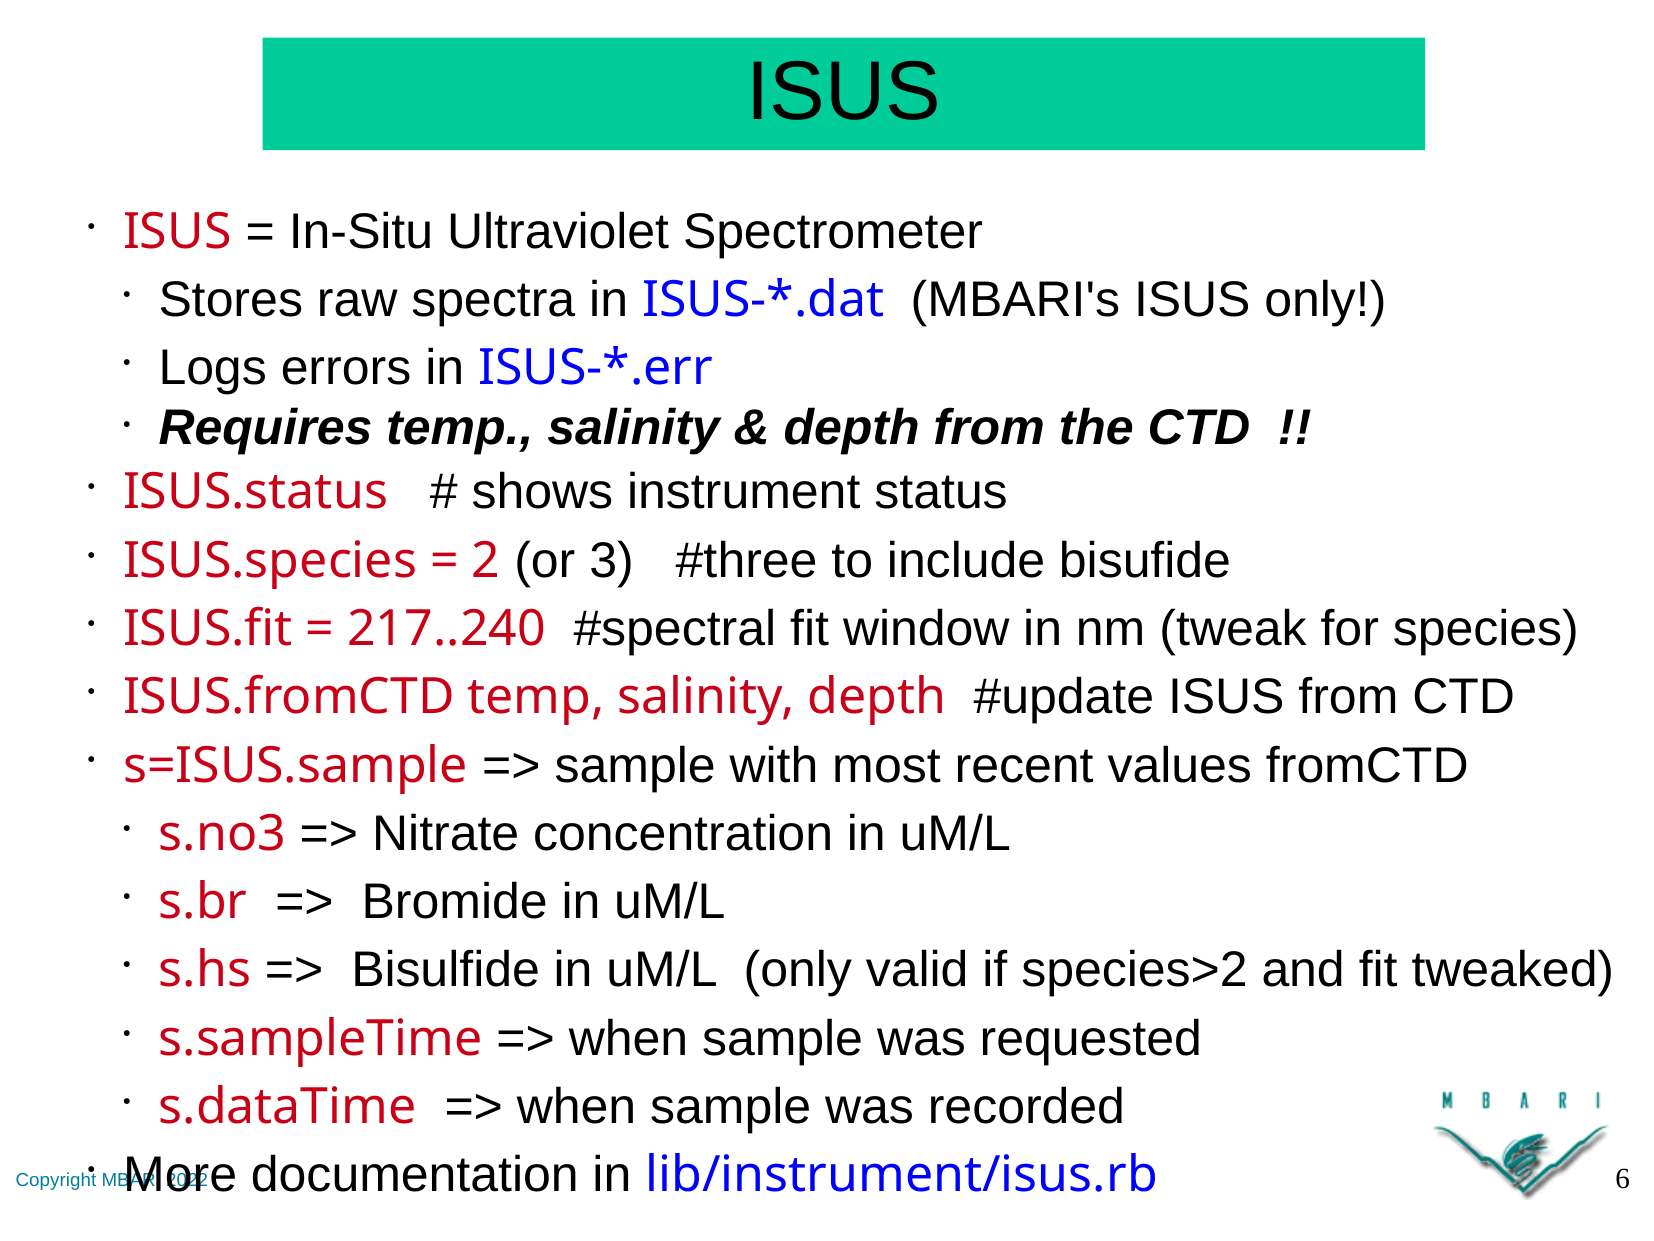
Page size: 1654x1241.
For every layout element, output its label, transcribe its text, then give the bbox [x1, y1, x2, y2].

picture [1426, 1091, 1613, 1200]
text_box ISUS [262, 37, 1426, 151]
text_box ISUS = In-Situ Ultraviolet Spectrometer Stores raw spectra in ISUS-*.dat (MBARI's ISUS only!) Logs errors in ISUS-*.err Requires temp., salinity & depth from the CTD !! ISUS.status # shows instrument status ISUS.species = 2 (or 3) #three to include bisufide ISUS.fit = 217..240 #spectral fit window in nm (tweak for species) ISUS.fromCTD temp, salinity, depth #update ISUS from CTD s=ISUS.sample => sample with most recent values fromCTD s.no3 => Nitrate concentration in uM/L s.br => Bromide in uM/L s.hs => Bisulfide in uM/L (only valid if species>2 and fit tweaked) s.sampleTime => when sample was requested s.dataTime => when sample was recorded More documentation in lib/instrument/isus.rb [37, 187, 1651, 1074]
